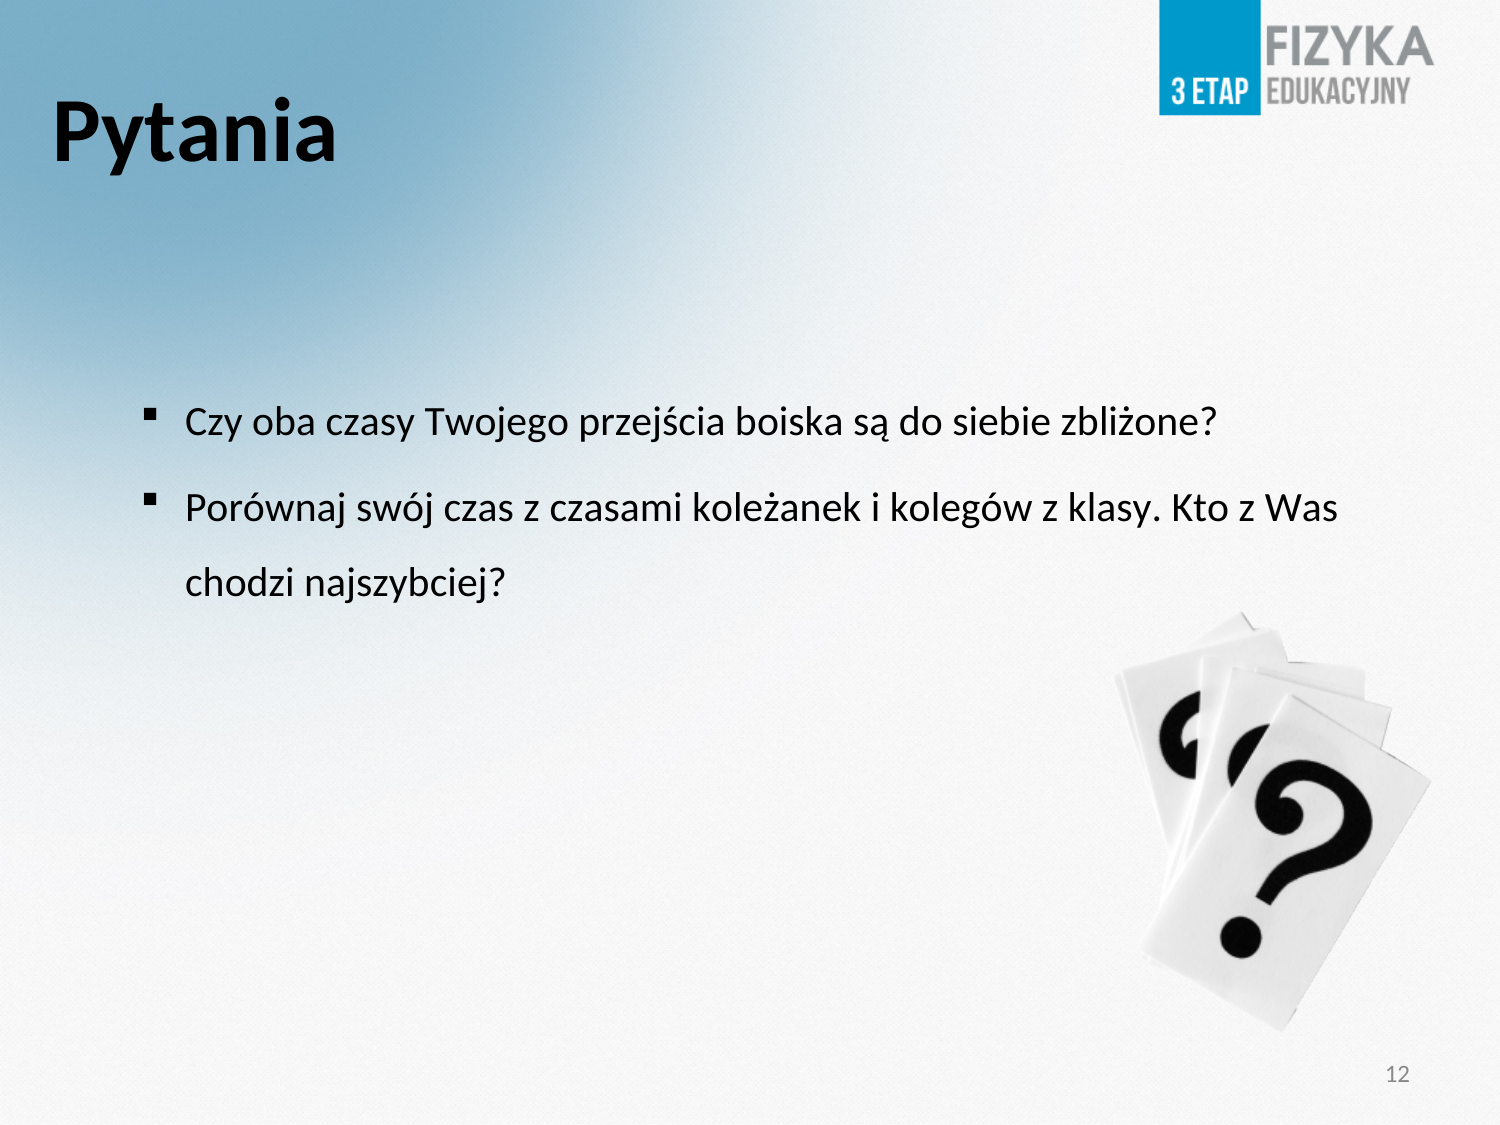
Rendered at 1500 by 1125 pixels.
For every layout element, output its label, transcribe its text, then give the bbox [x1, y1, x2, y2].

text_box Czy oba czasy Twojego przejścia boiska są do siebie zbliżone? Porównaj swój czas z czasami koleżanek i kolegów z klasy. Kto z Was chodzi najszybciej? [96, 361, 1447, 740]
text_box Pytania [37, 30, 1388, 219]
picture [0, 0, 1500, 1125]
text_box <numer> [1074, 1042, 1426, 1103]
